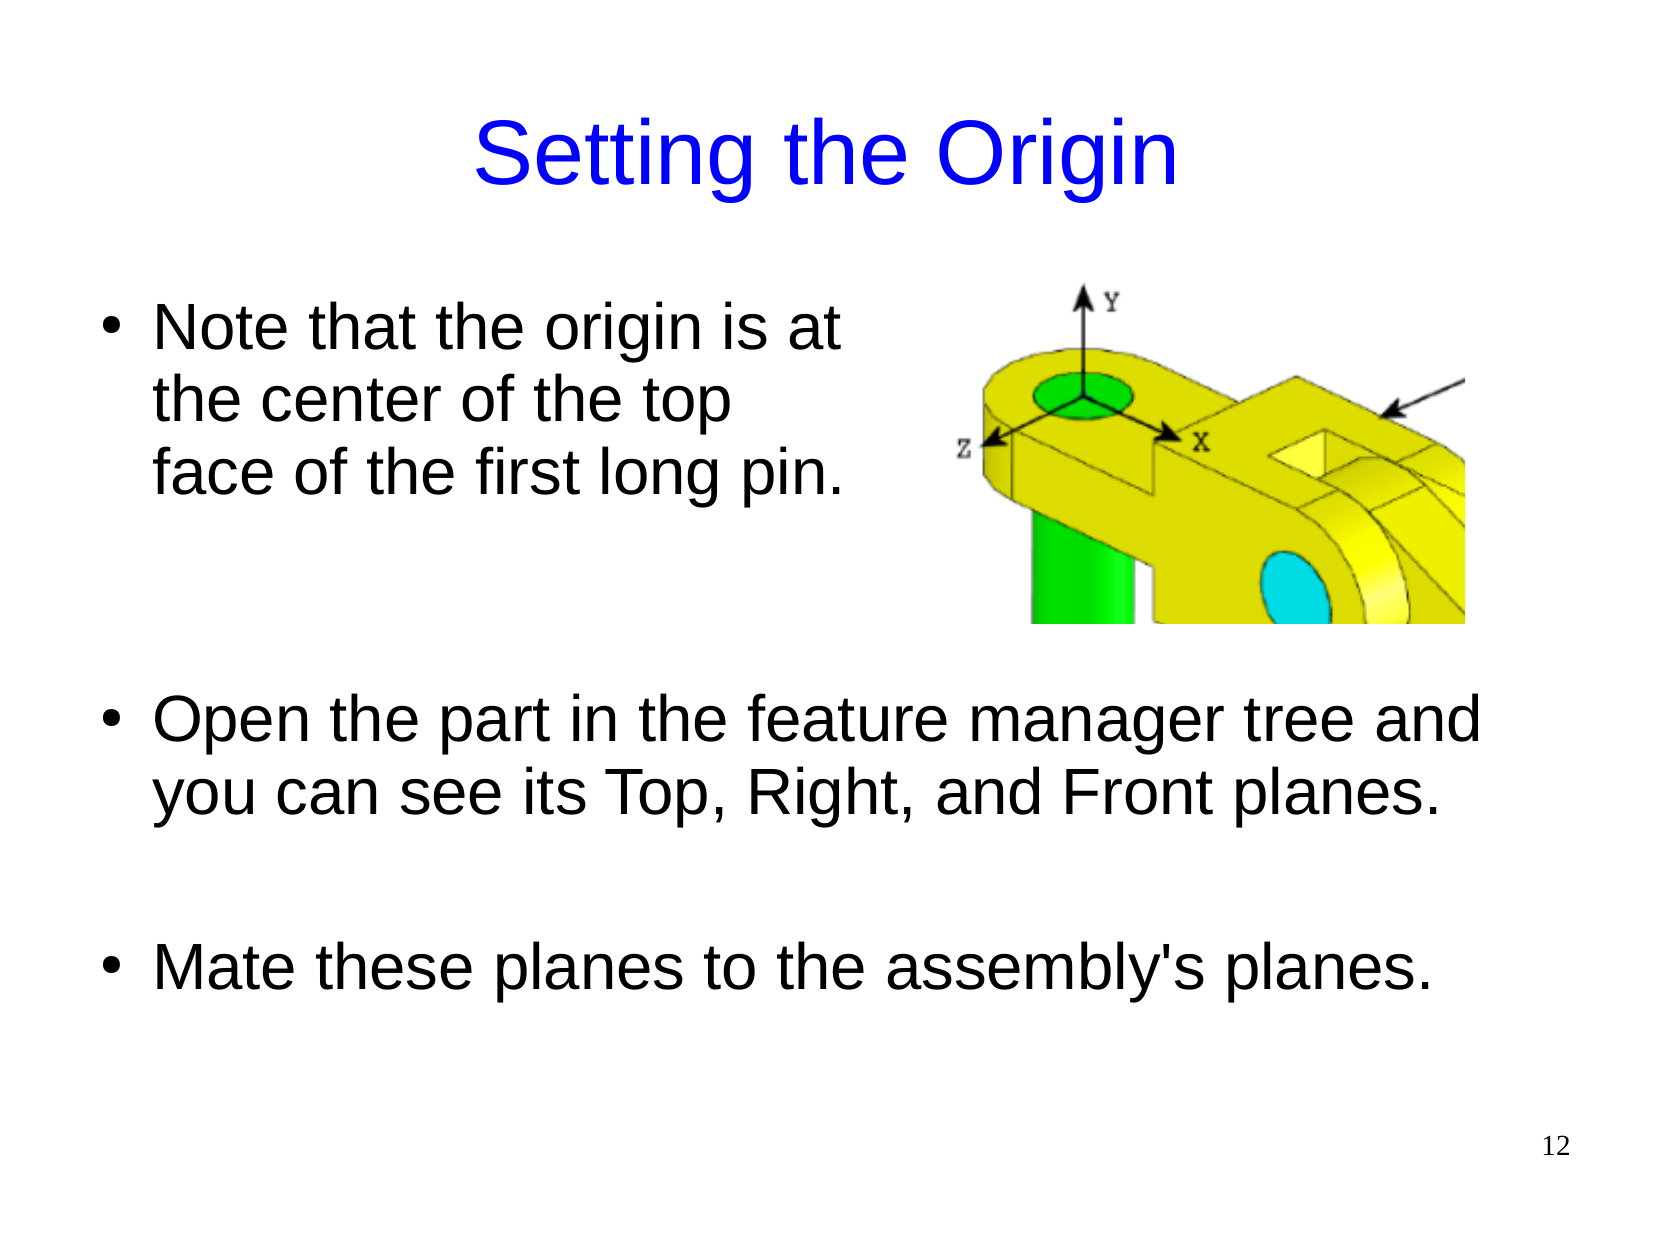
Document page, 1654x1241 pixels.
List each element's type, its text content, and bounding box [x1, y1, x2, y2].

title Setting the Origin [82, 49, 1571, 257]
list Note that the origin is at the center of the top face of the first long pin. Open the part in the feature manager tree and you can see its Top, Right, and Front planes. Mate these planes to the assembly's planes. [82, 290, 1538, 1010]
picture [945, 272, 1466, 624]
